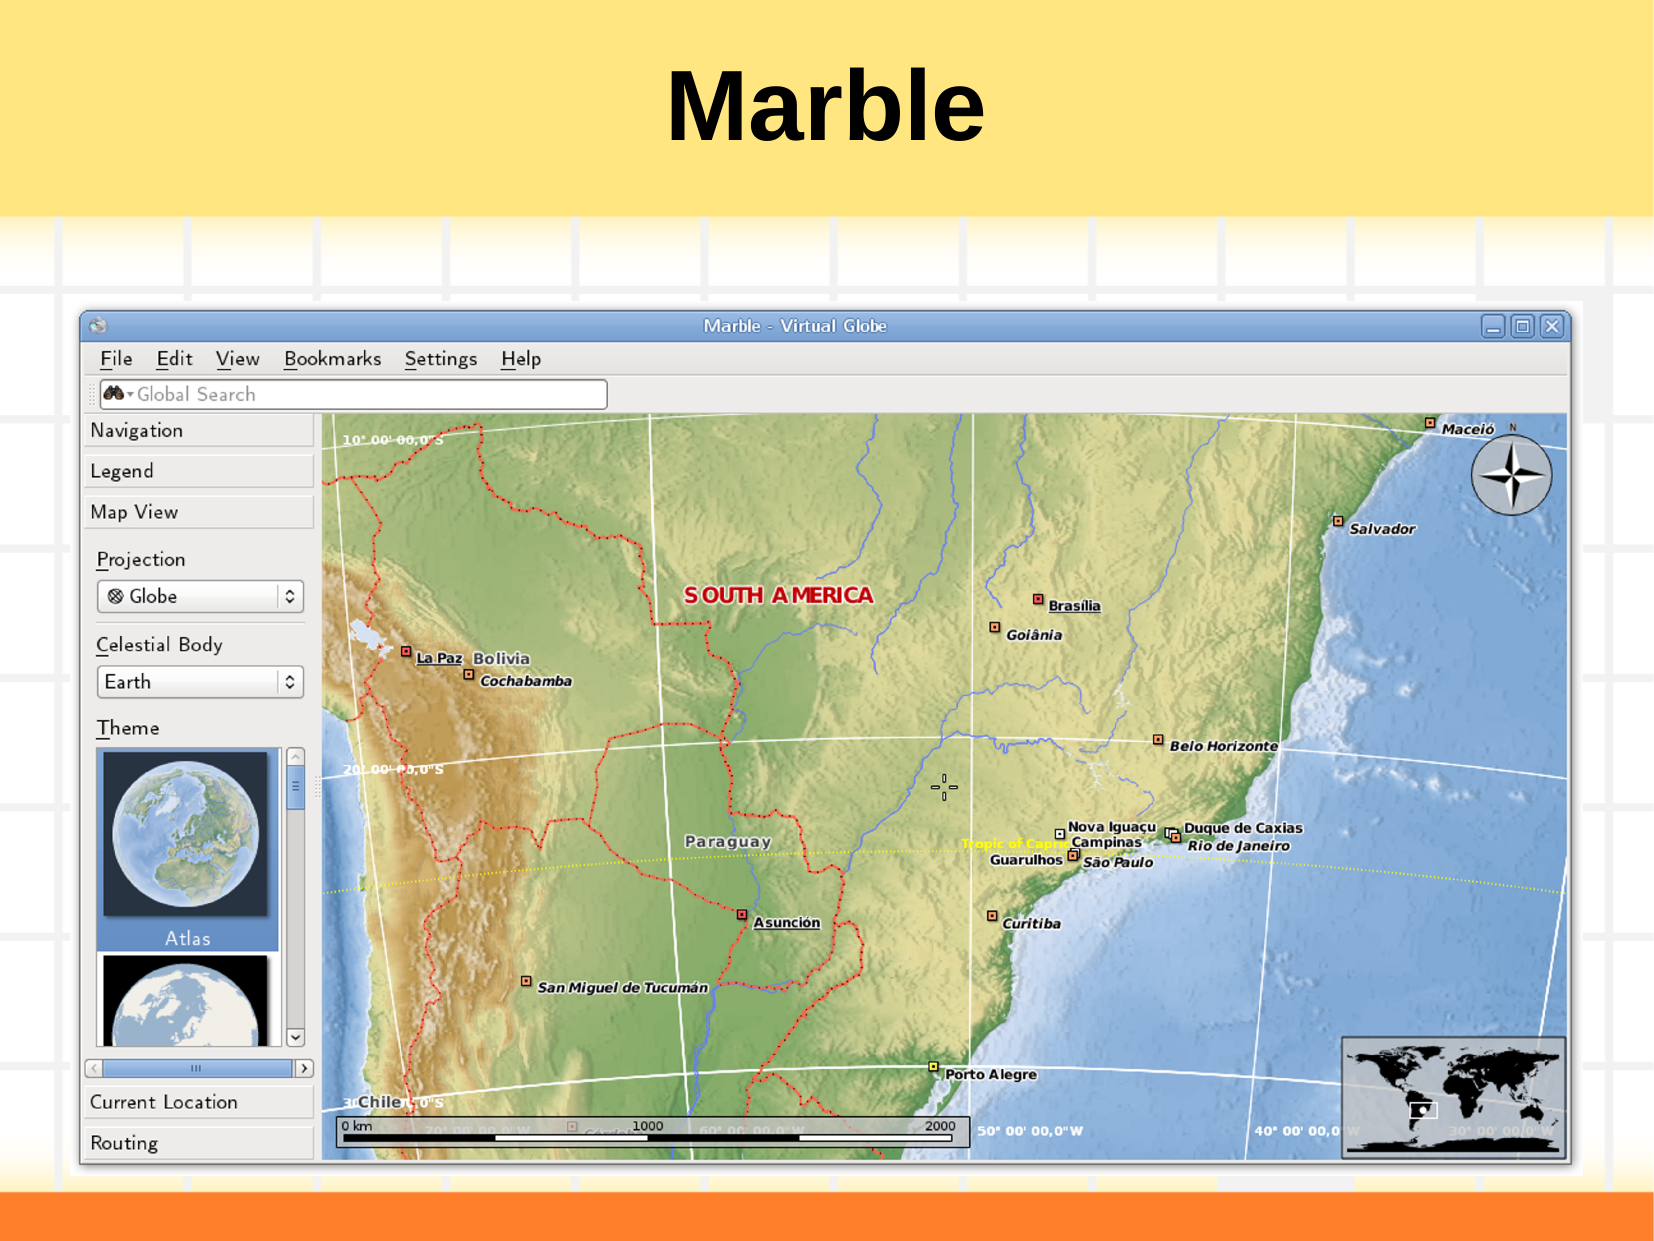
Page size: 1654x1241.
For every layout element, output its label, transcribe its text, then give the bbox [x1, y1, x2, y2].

title Marble [82, 49, 1571, 257]
picture [0, 0, 1654, 1241]
